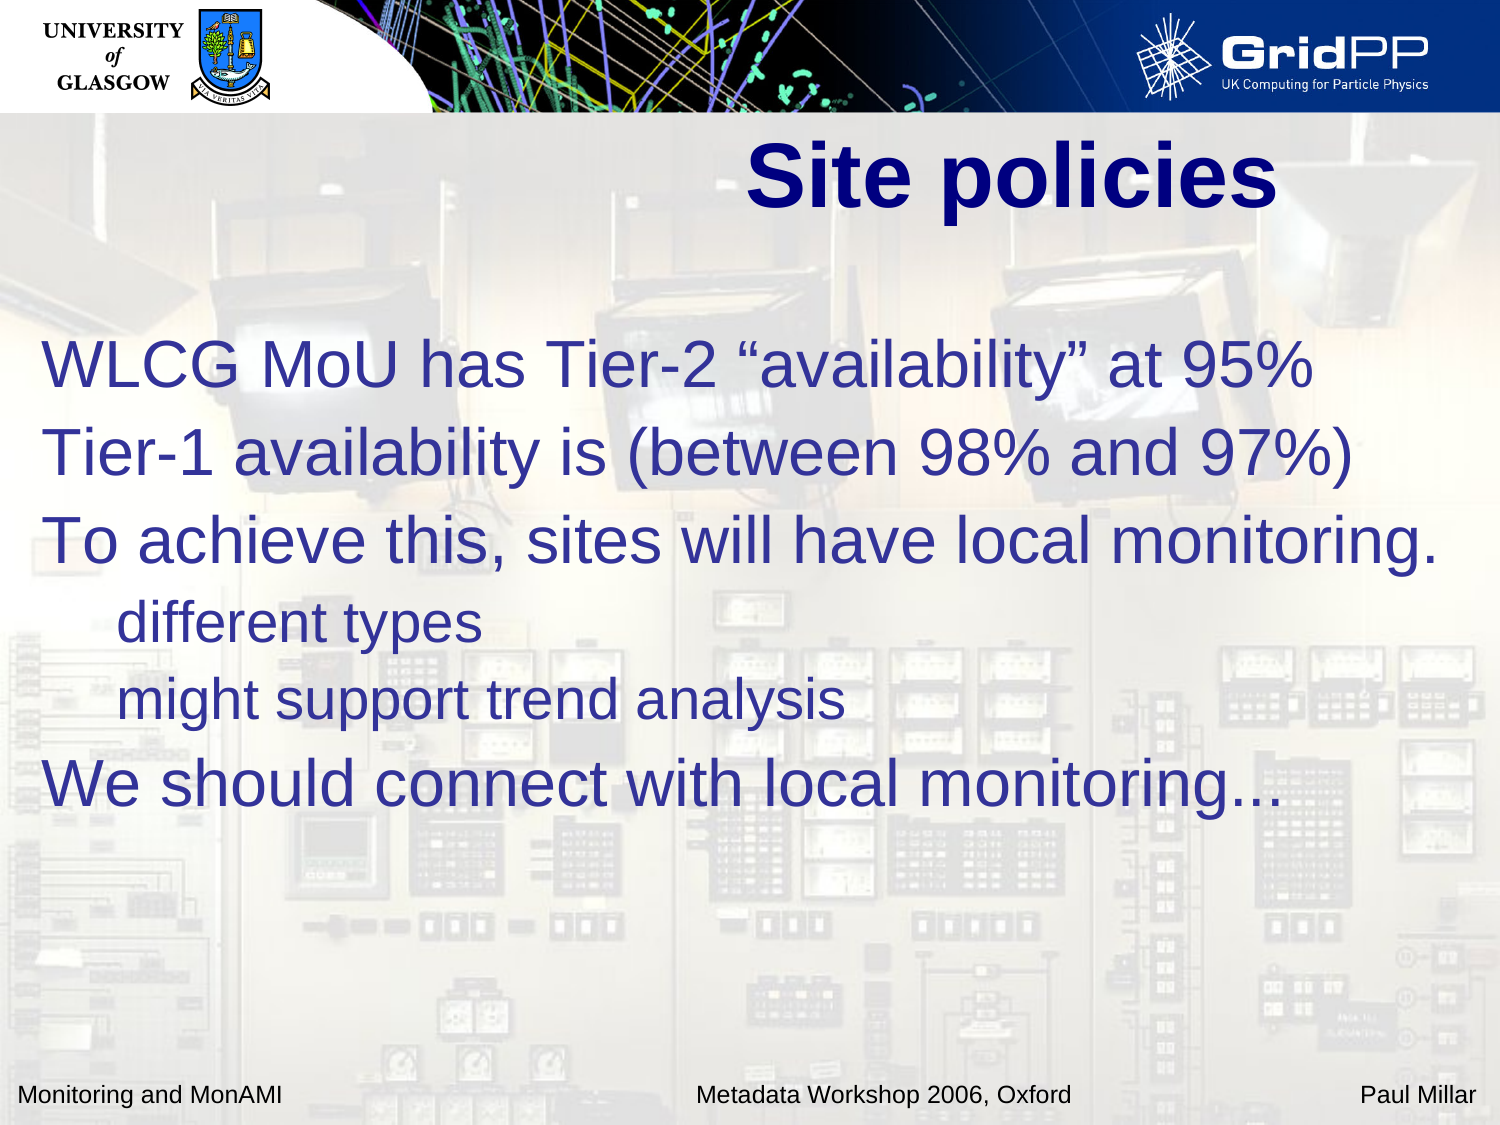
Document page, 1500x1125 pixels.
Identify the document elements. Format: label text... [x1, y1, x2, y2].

list WLCG MoU has Tier-2 “availability” at 95% Tier-1 availability is (between 98% and 97%) To achieve this, sites will have local monitoring. different types might support trend analysis We should connect with local monitoring... [41, 329, 1442, 1058]
picture [0, 0, 1500, 1125]
title Site policies [568, 127, 1457, 230]
